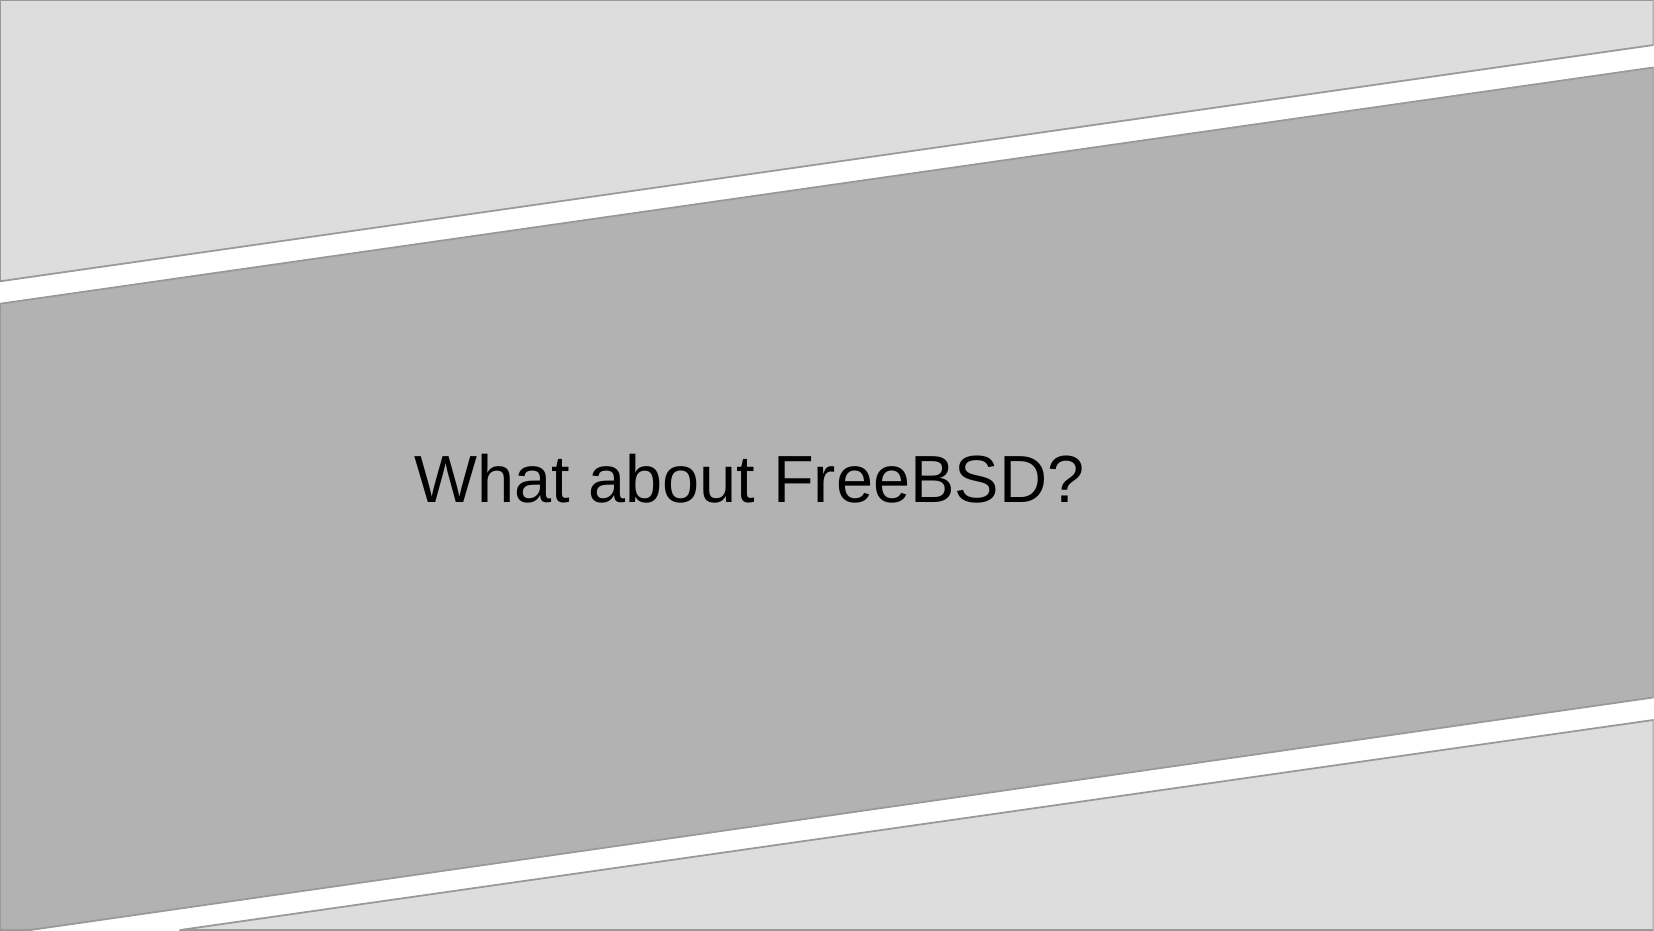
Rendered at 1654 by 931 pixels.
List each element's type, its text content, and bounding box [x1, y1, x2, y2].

subtitle What about FreeBSD? [11, 116, 1489, 843]
